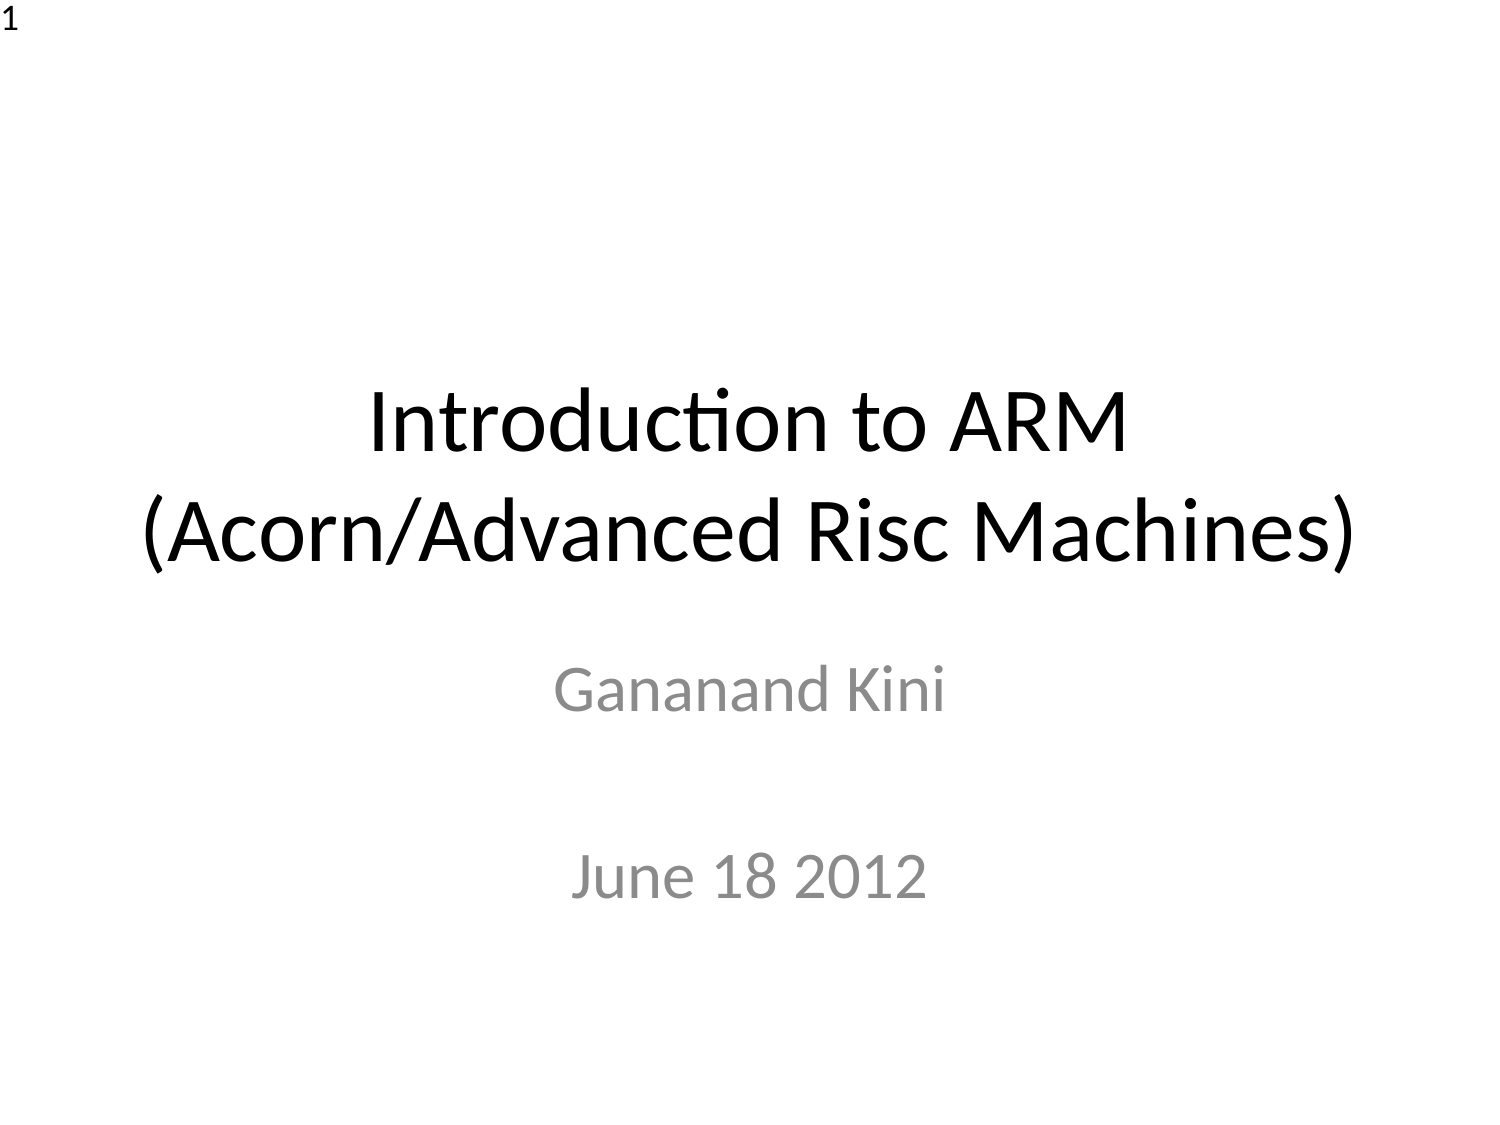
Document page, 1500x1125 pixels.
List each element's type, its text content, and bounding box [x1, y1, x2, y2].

subtitle Gananand Kini June 18 2012 [225, 637, 1275, 925]
title Introduction to ARM (Acorn/Advanced Risc Machines) [112, 349, 1388, 591]
